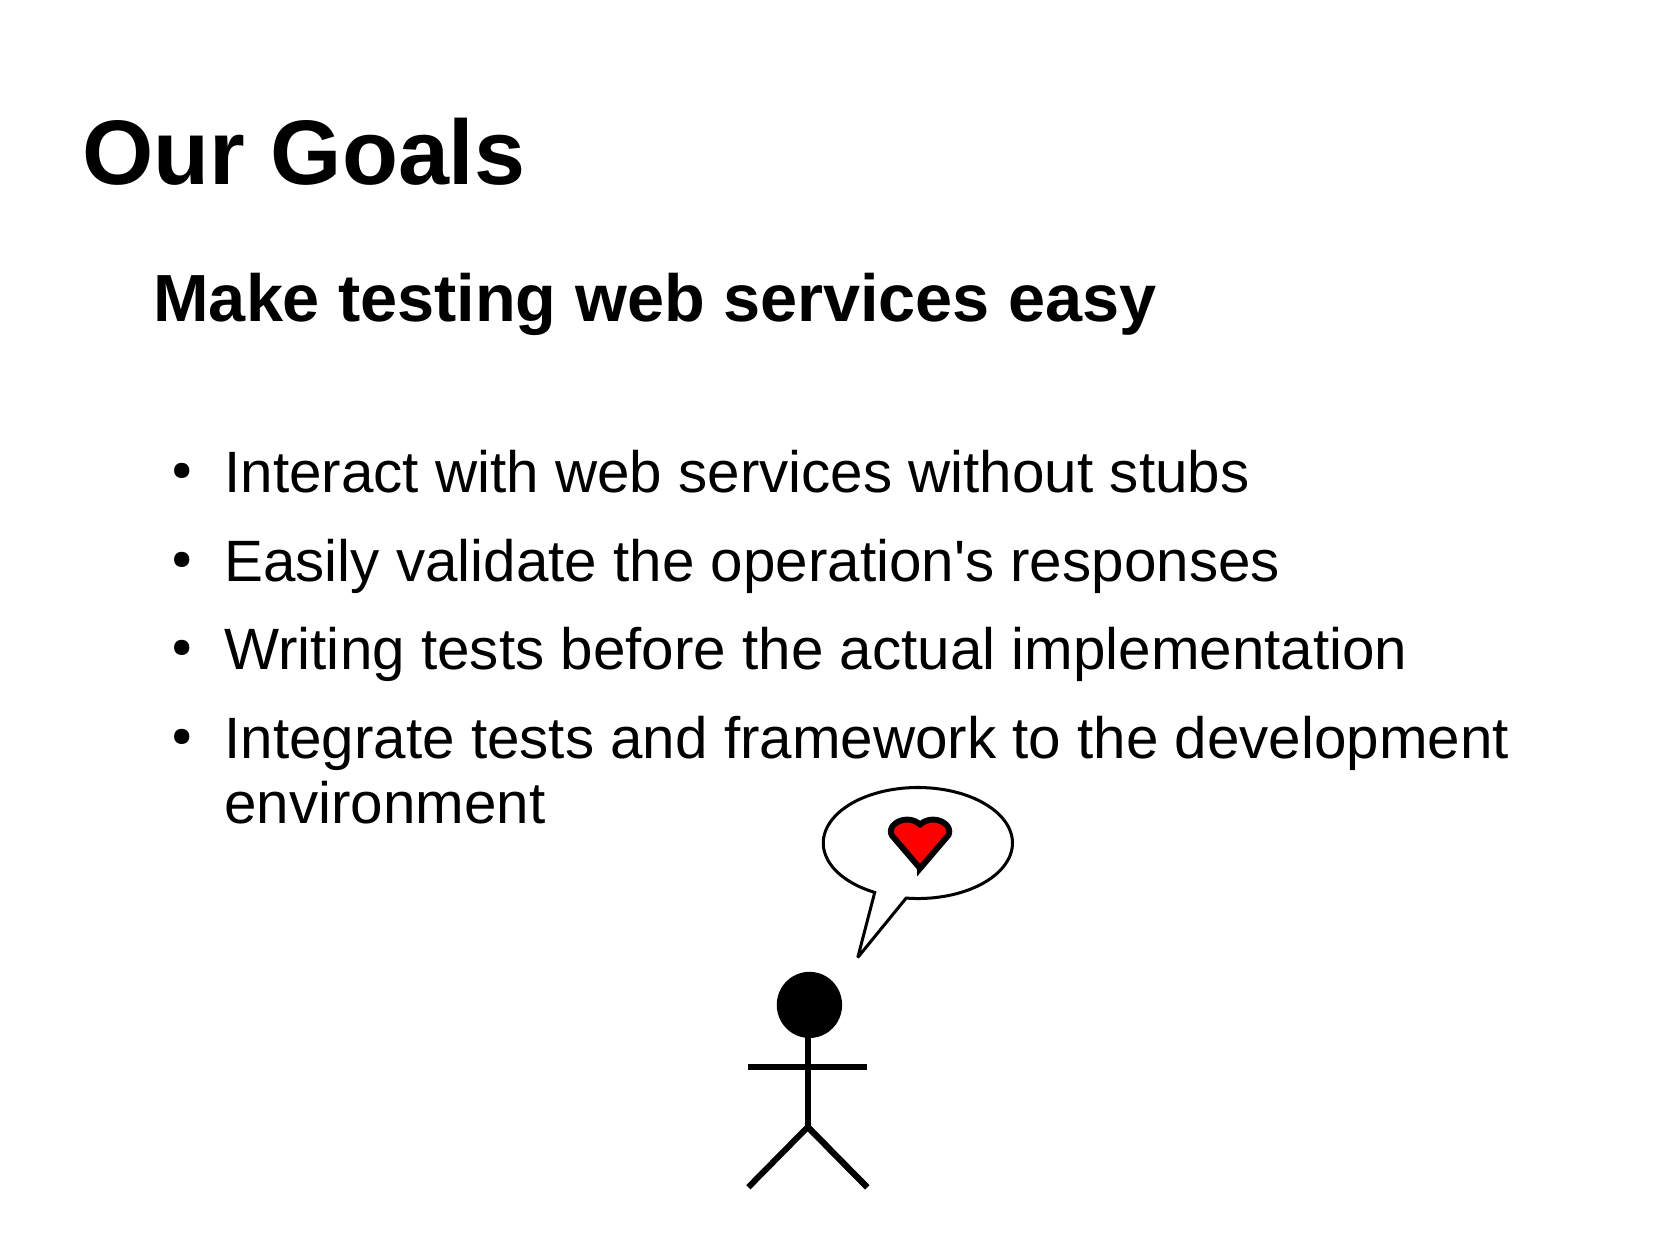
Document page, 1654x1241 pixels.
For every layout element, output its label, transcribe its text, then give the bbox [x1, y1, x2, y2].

text_box [779, 974, 840, 1036]
title Our Goals [82, 49, 1571, 257]
list Make testing web services easy Interact with web services without stubs Easily validate the operation's responses Writing tests before the actual implementation Integrate tests and framework to the development environment [82, 260, 1571, 1211]
text_box [823, 787, 1013, 958]
